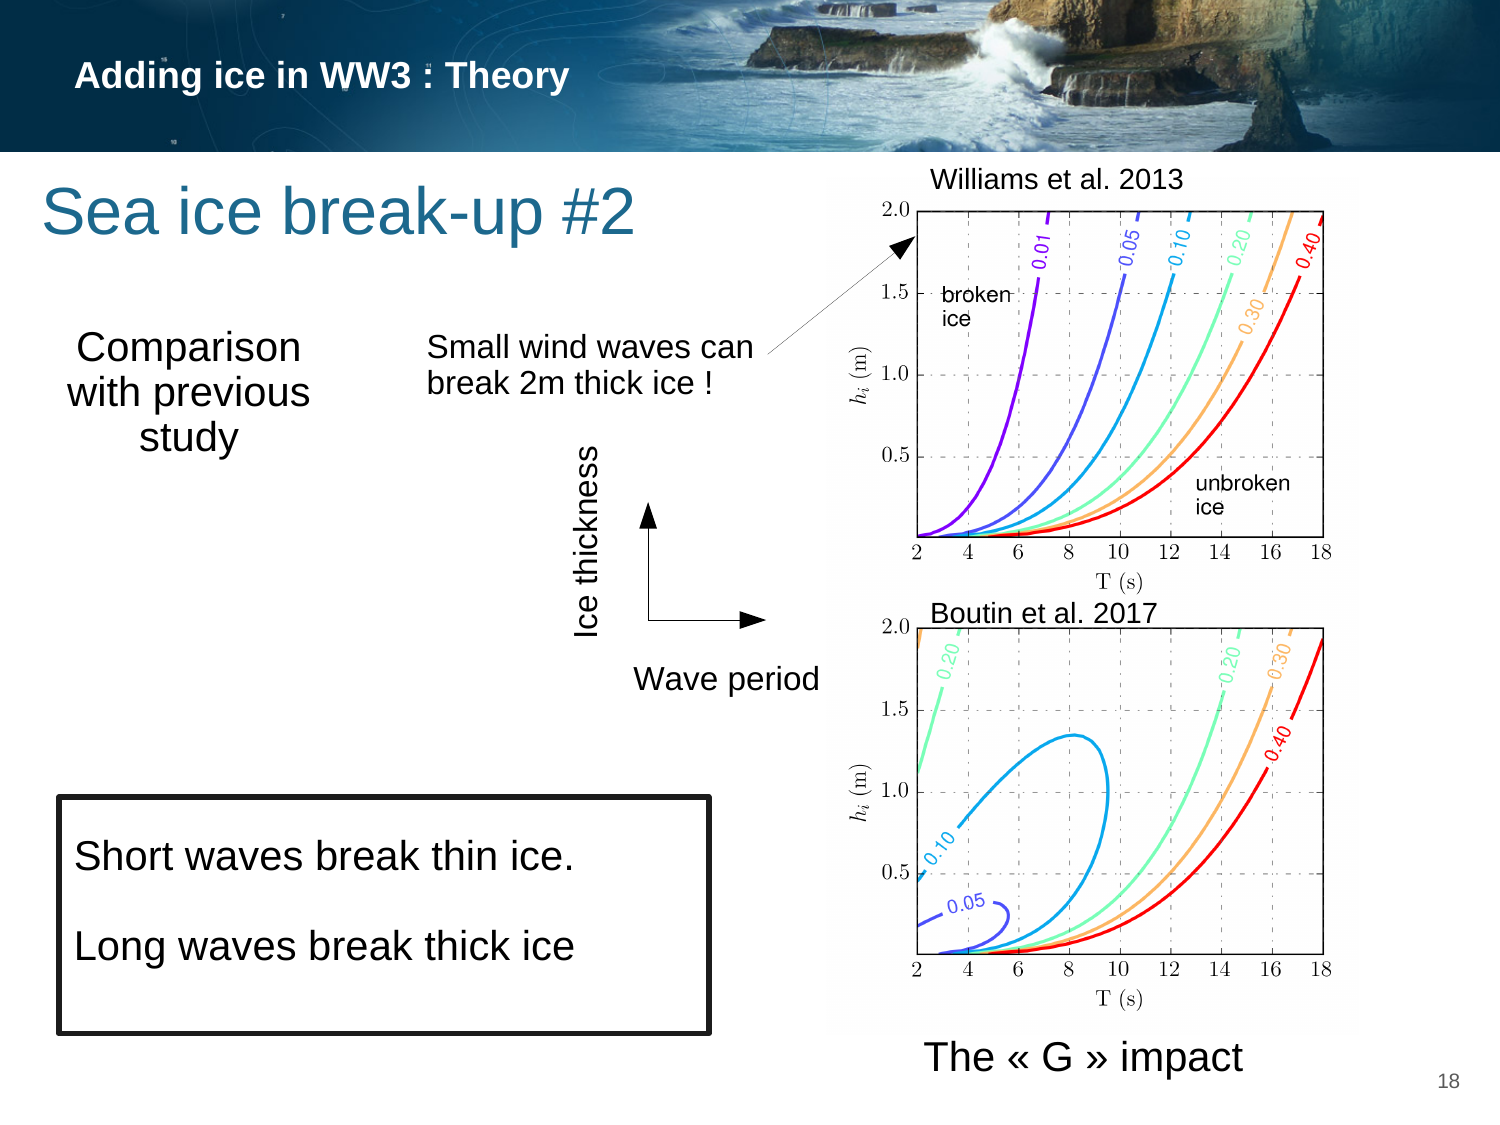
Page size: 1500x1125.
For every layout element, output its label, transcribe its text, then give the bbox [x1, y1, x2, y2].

title Adding ice in WW3 : Theory [59, 29, 857, 119]
text_box Ice thickness [561, 419, 616, 654]
text_box Comparison with previous study [52, 317, 355, 473]
text_box Wave period [618, 653, 857, 709]
text_box Small wind waves can break 2m thick ice ! [411, 322, 798, 414]
text_box Boutin et al. 2017 [915, 590, 1500, 641]
text_box The « G » impact [908, 1027, 1270, 1093]
title Sea ice break-up #2 [26, 119, 1211, 296]
picture [826, 177, 1359, 1035]
picture [0, 0, 1500, 152]
text_box Short waves break thin ice. Long waves break thick ice [62, 826, 706, 982]
text_box Williams et al. 2013 [915, 156, 1500, 207]
text_box The G im [856, 1033, 1388, 1109]
